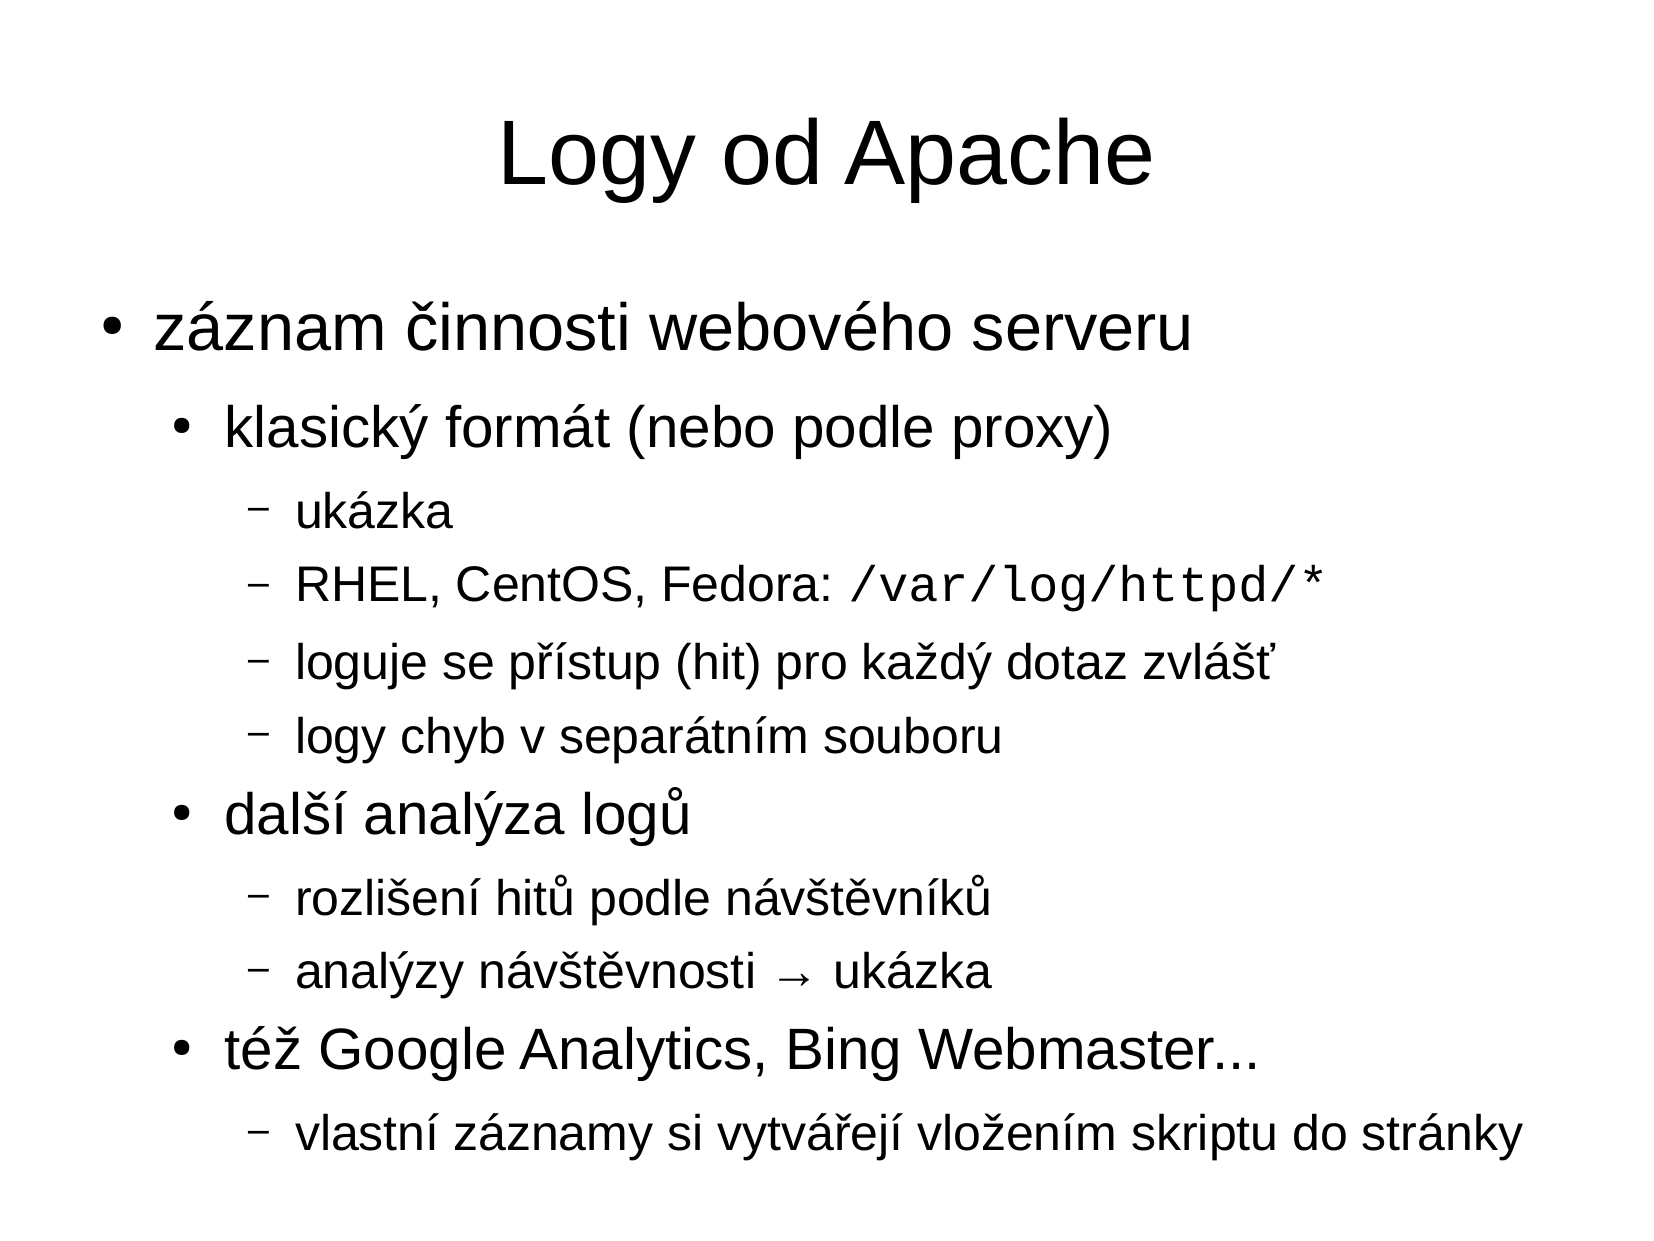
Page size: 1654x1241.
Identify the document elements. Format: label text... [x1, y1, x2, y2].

title Logy od Apache [82, 49, 1571, 257]
list záznam činnosti webového serveru klasický formát (nebo podle proxy) ukázka RHEL, CentOS, Fedora: /var/log/httpd/* loguje se přístup (hit) pro každý dotaz zvlášť logy chyb v separátním souboru další analýza logů rozlišení hitů podle návštěvníků analýzy návštěvnosti → ukázka též Google Analytics, Bing Webmaster... vlastní záznamy si vytvářejí vložením skriptu do stránky [82, 290, 1571, 1162]
